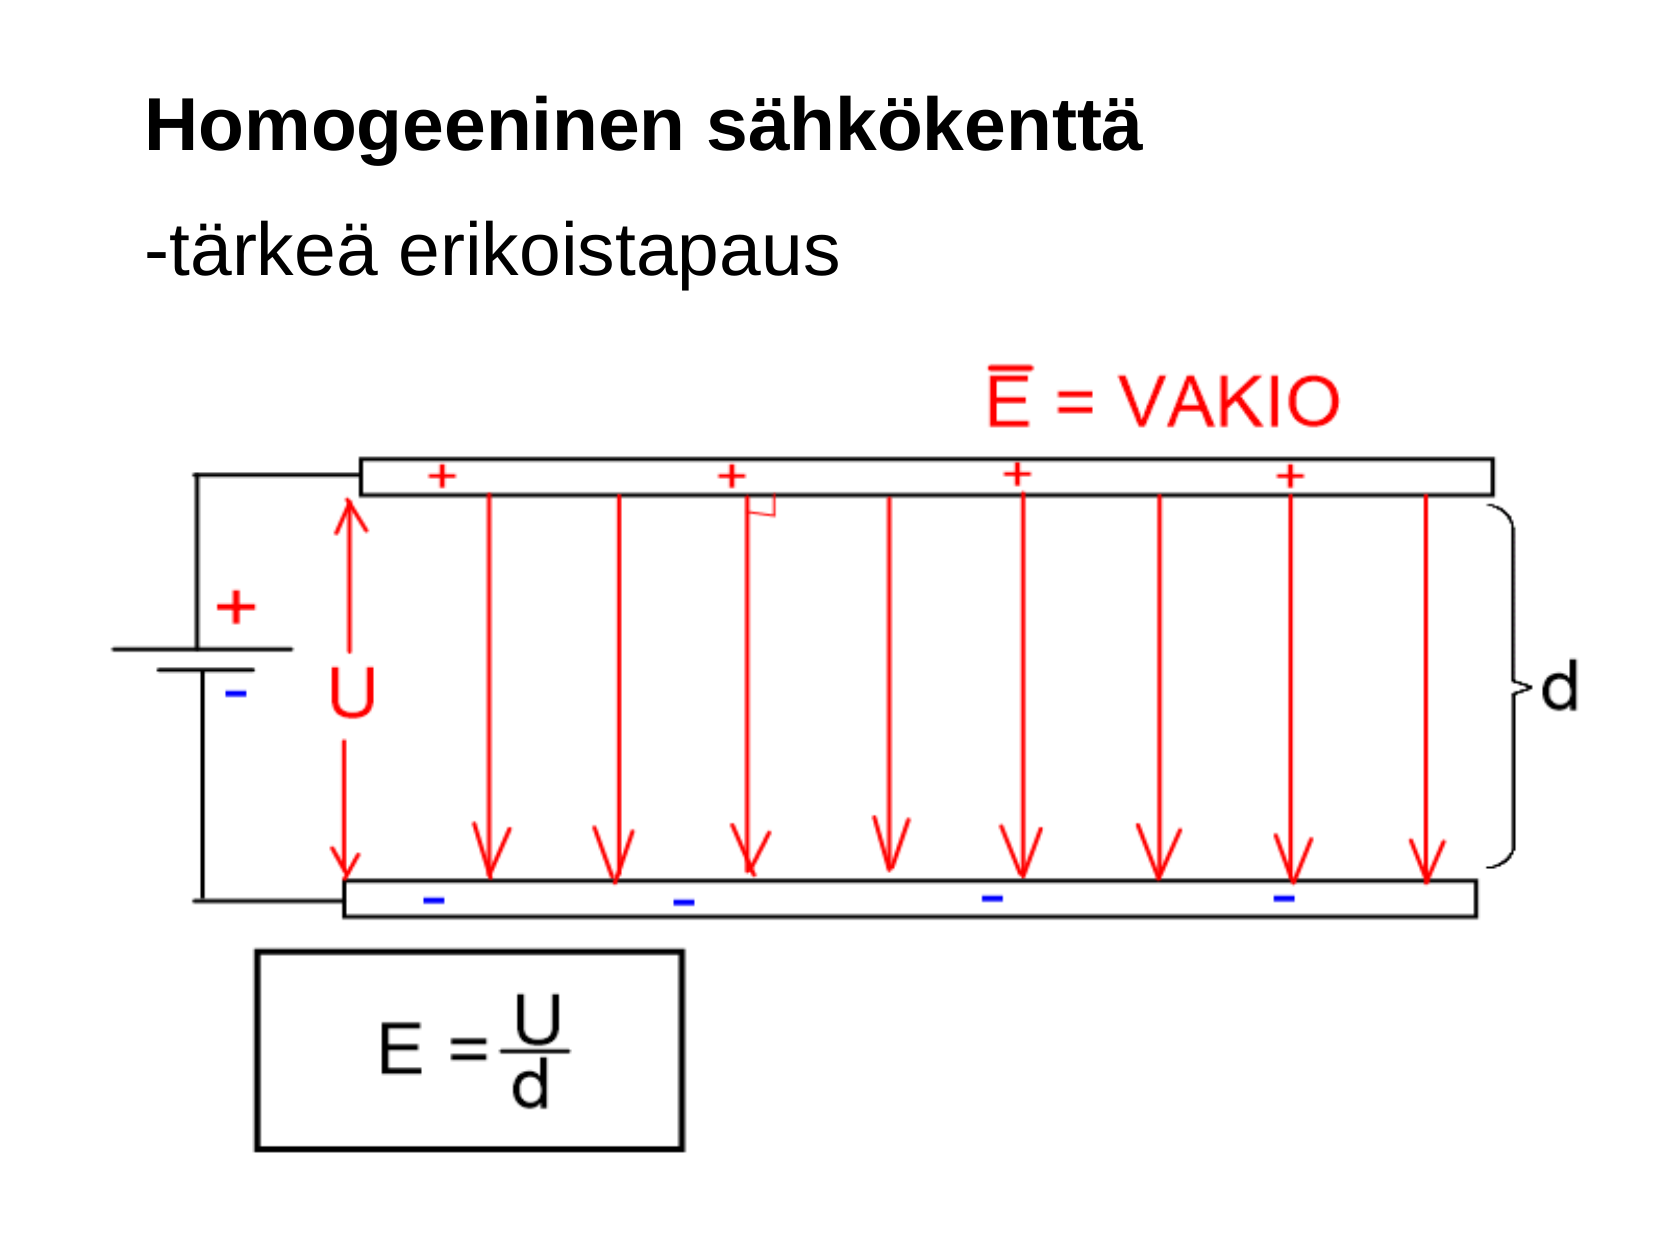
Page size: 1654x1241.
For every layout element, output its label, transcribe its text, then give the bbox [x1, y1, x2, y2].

picture [76, 307, 1639, 1200]
text_box Homogeeninen sähkökenttä -tärkeä erikoistapaus [129, 70, 1241, 260]
